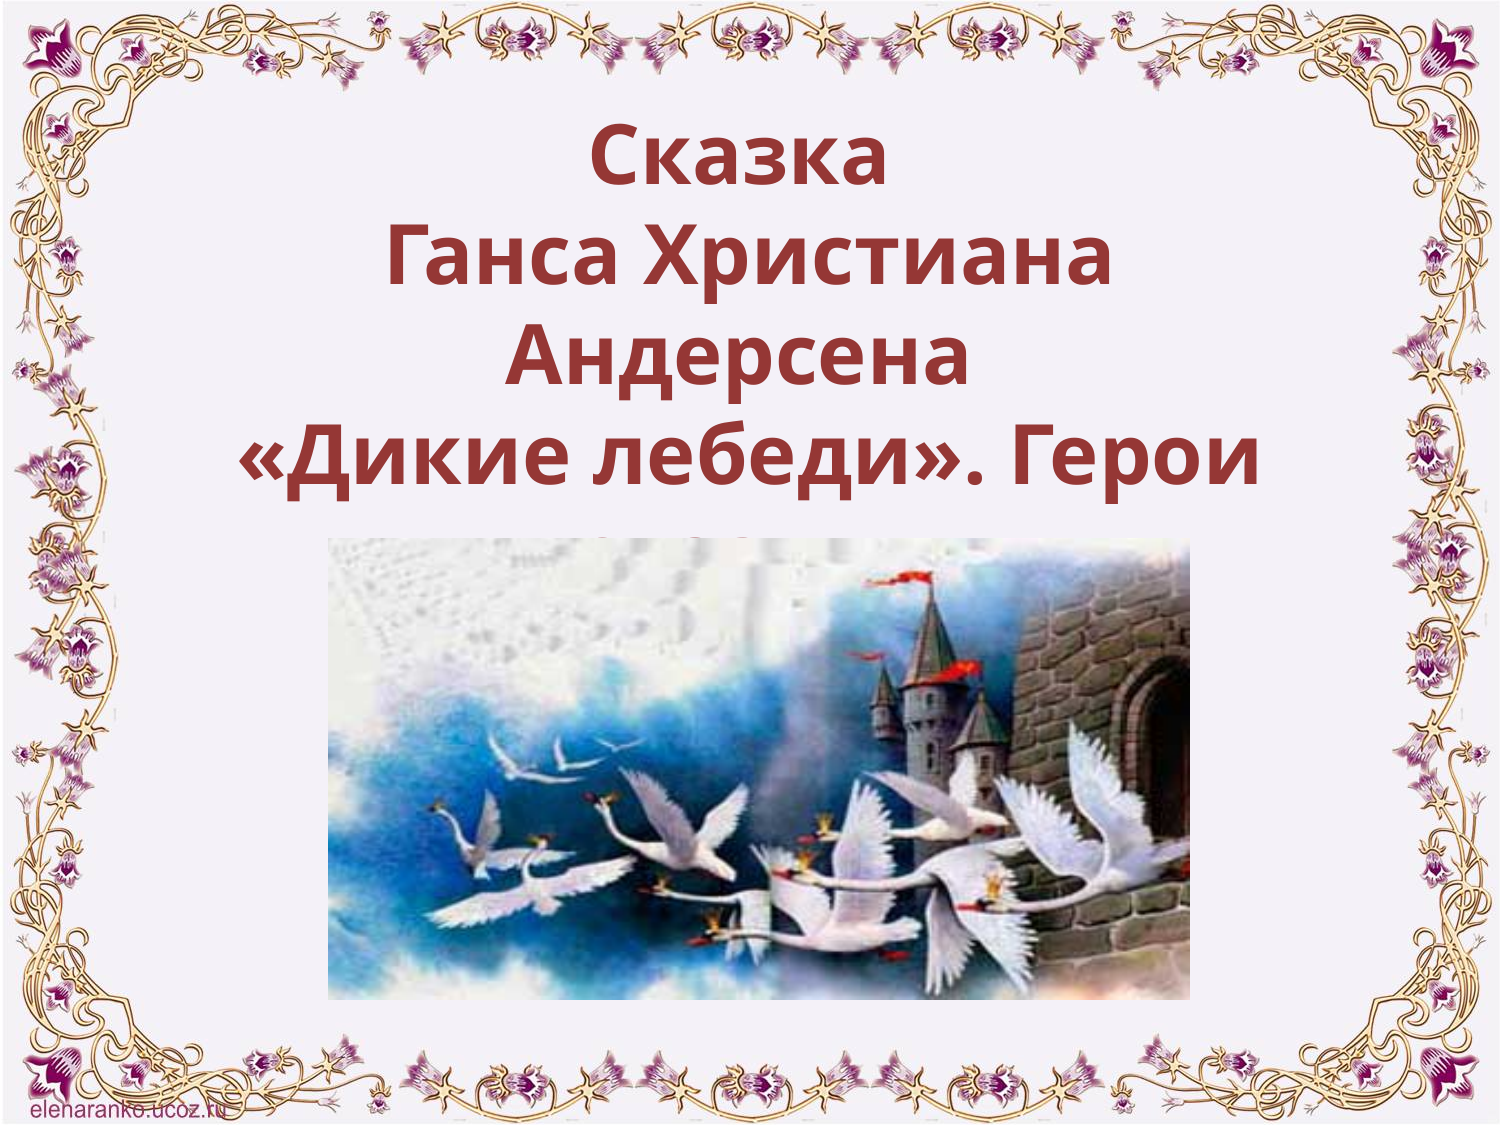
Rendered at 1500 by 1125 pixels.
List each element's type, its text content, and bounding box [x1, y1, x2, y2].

picture [328, 539, 1190, 1000]
text_box Сказка Ганса Христиана Андерсена «Дикие лебеди». Герои сказки. [152, 94, 1348, 609]
